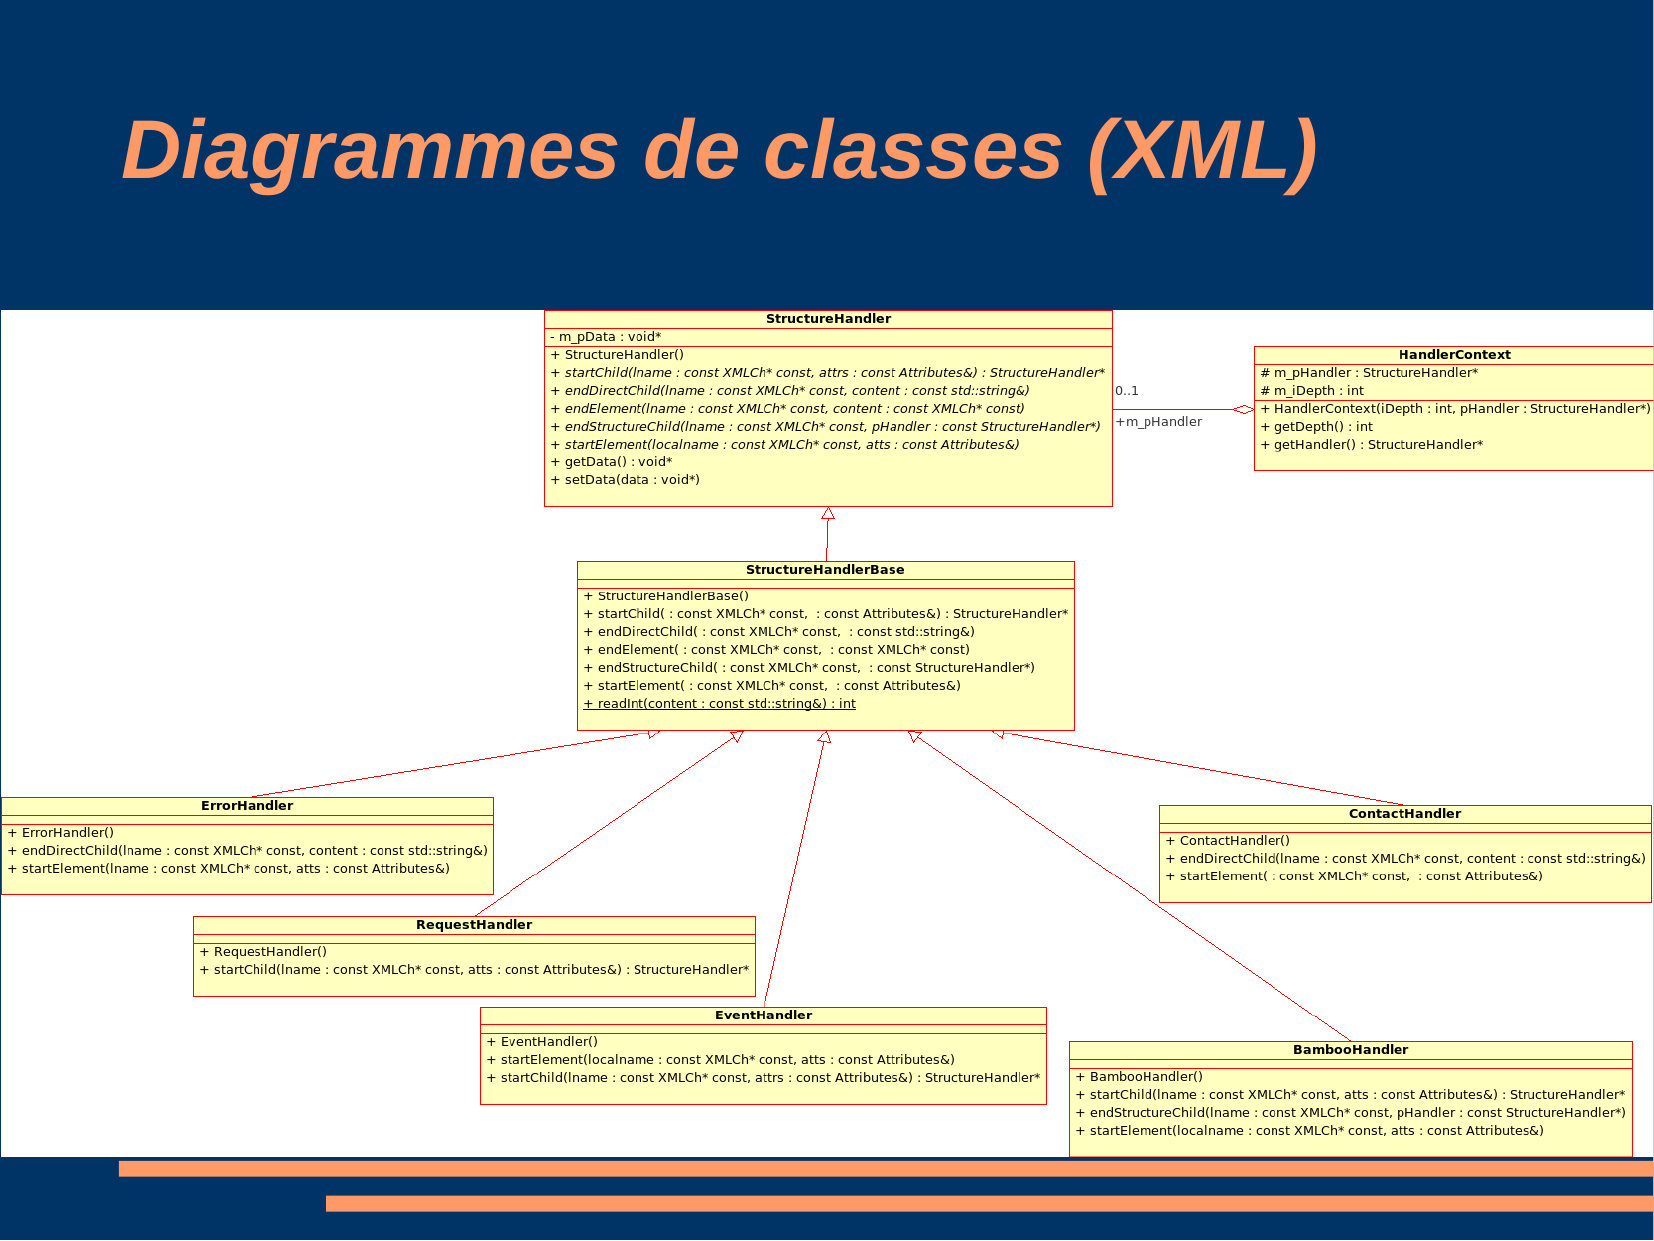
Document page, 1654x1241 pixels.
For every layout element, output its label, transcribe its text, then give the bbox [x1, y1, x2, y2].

picture [1, 310, 1654, 1157]
title Diagrammes de classes (XML) [121, 46, 1534, 254]
